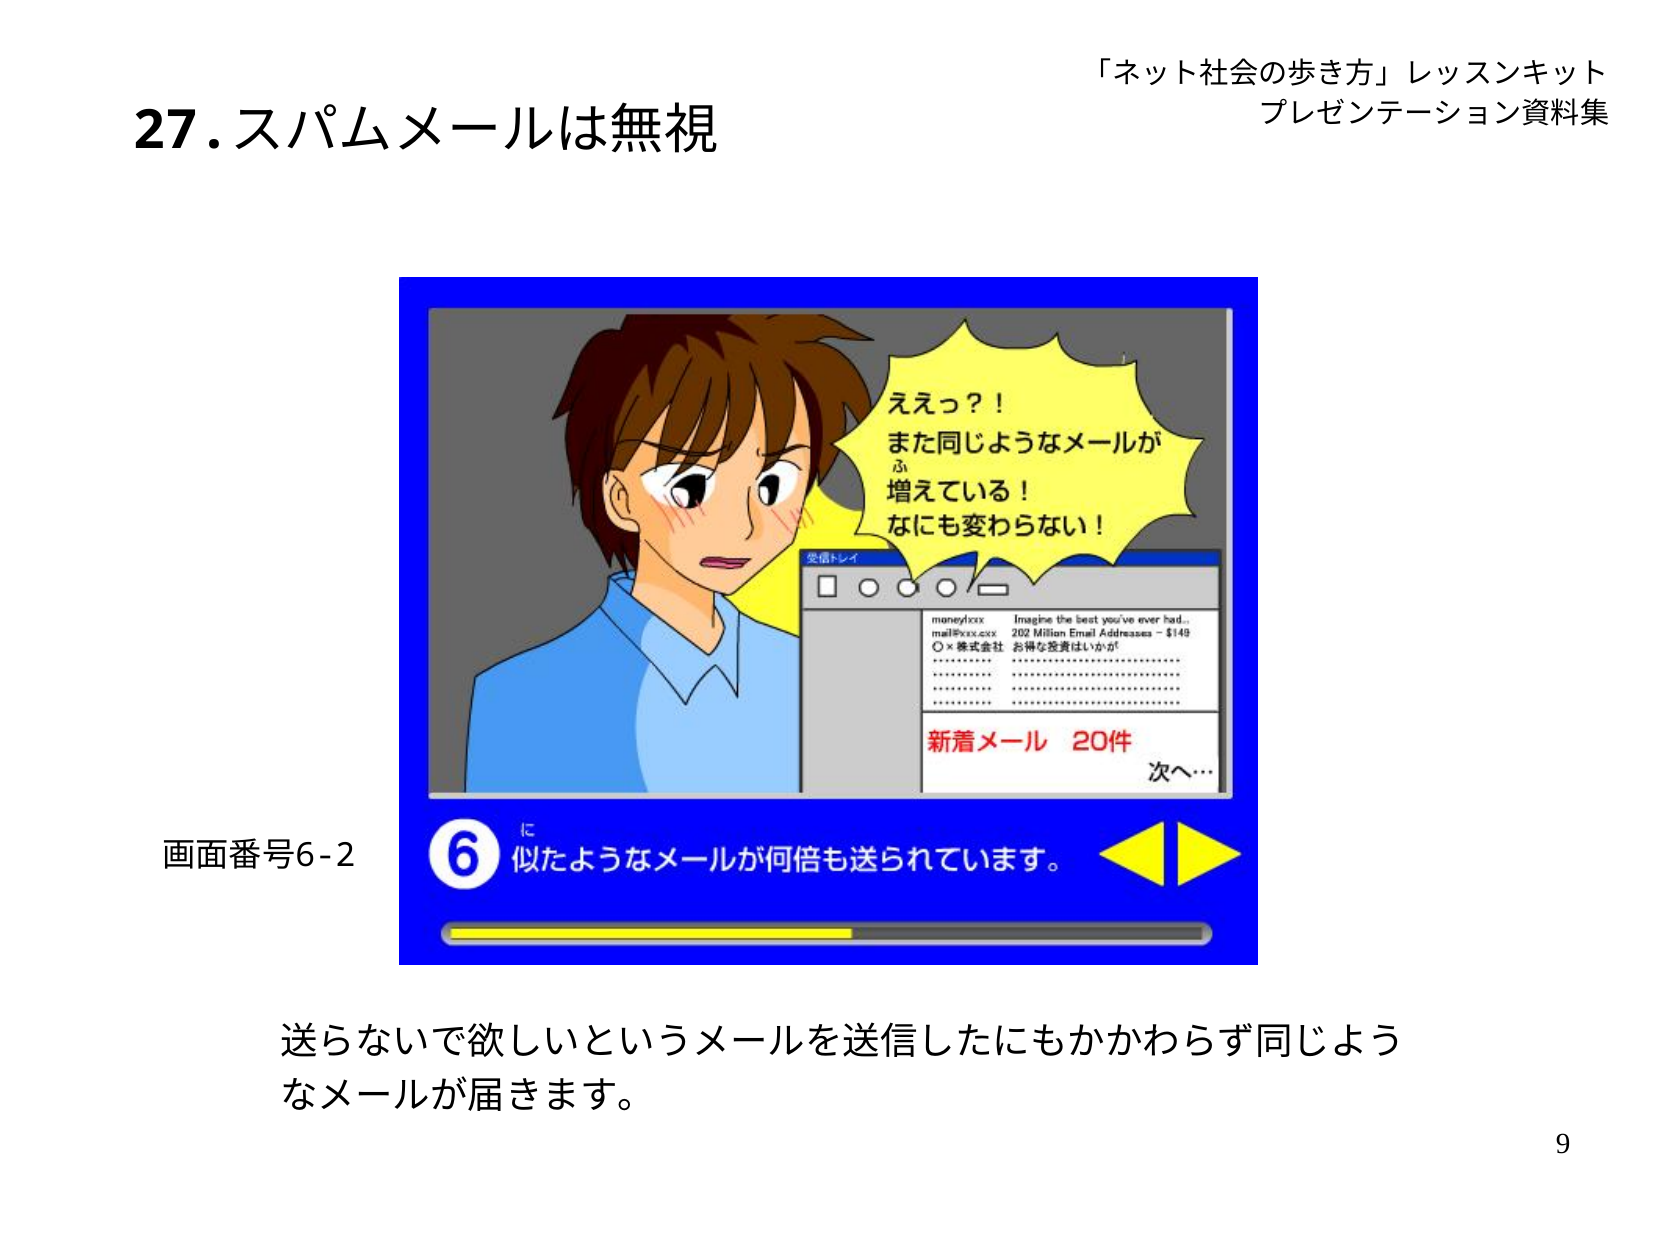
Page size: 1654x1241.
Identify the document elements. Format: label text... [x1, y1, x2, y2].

text_box 「ネット社会の歩き方」レッスンキット プレゼンテーション資料集 [1062, 44, 1625, 139]
text_box 27.スパムメールは無視 [118, 88, 1241, 169]
text_box 送らないで欲しいというメールを送信したにもかかわらず同じようなメールが届きます。 [265, 1003, 1447, 1128]
text_box 画面番号6-2 [147, 826, 384, 882]
picture [399, 277, 1258, 965]
